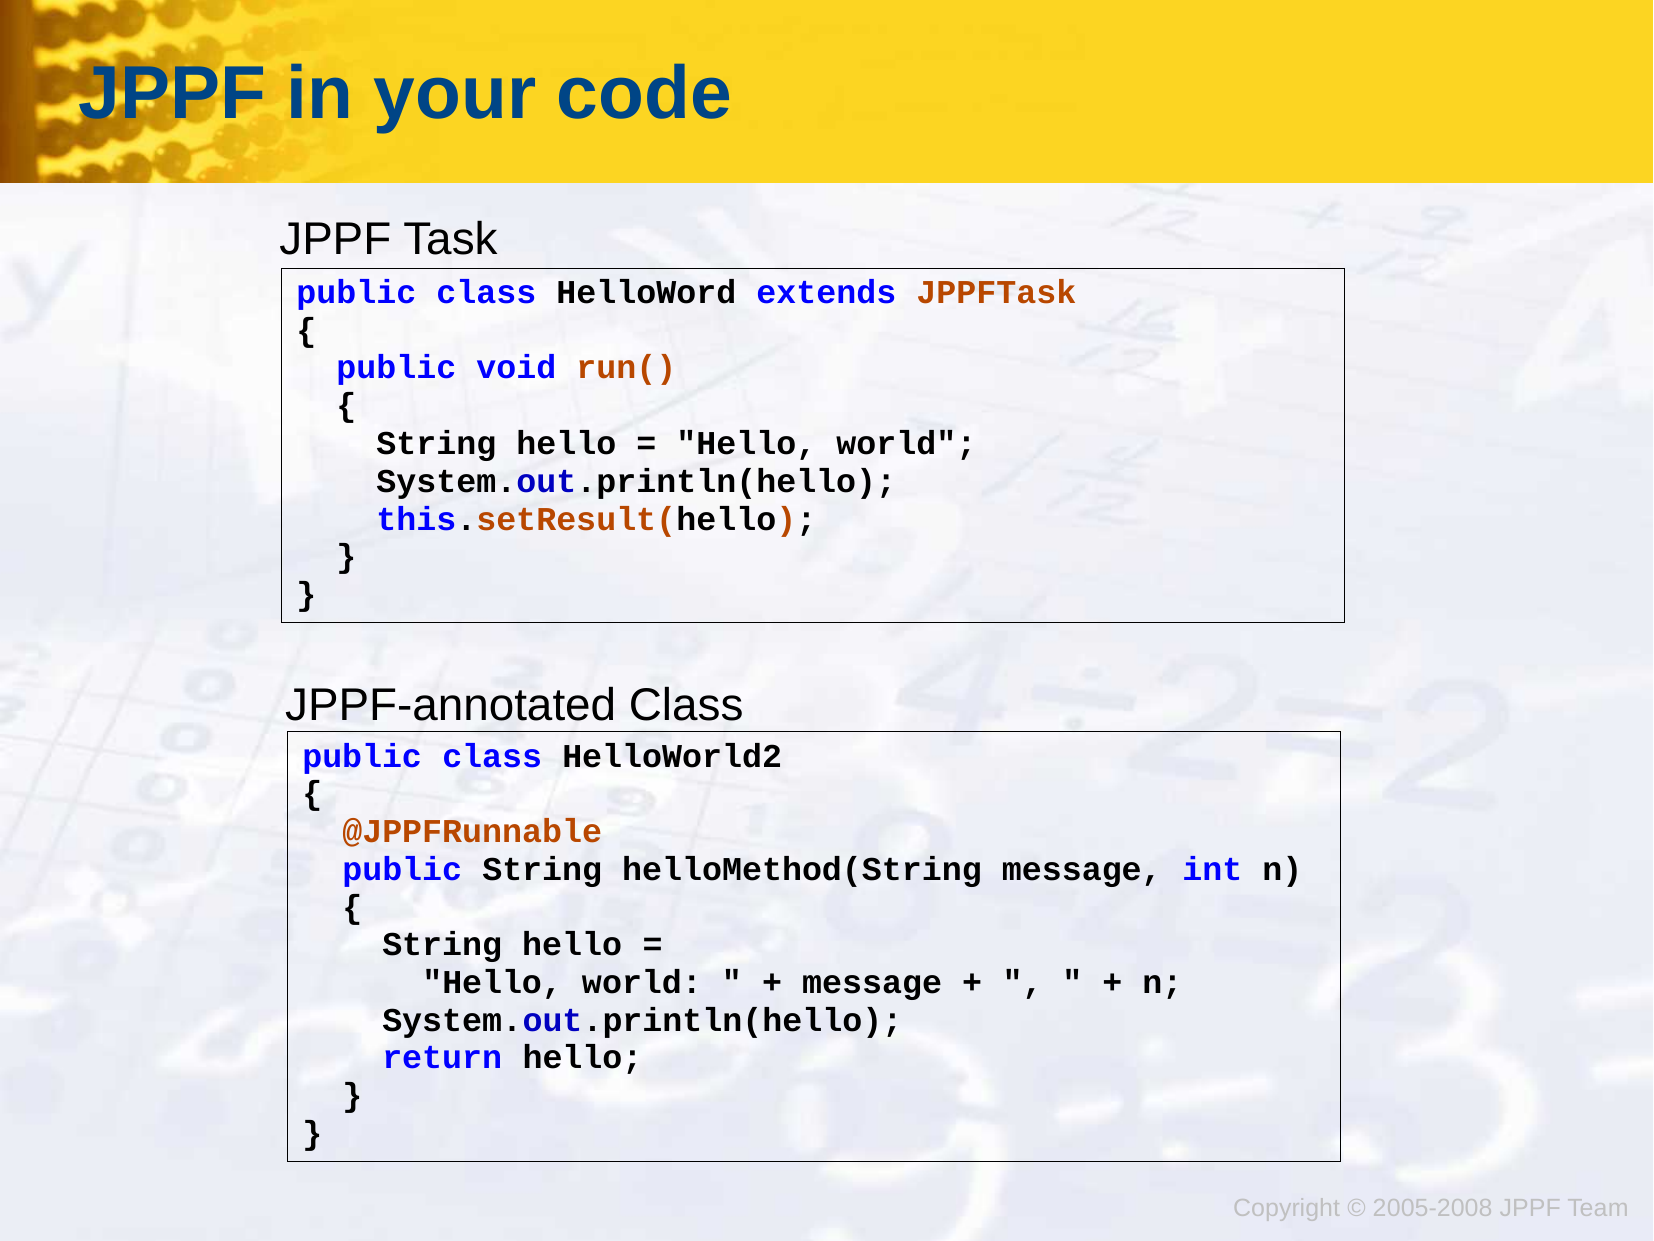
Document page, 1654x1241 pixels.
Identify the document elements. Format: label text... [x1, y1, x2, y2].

text_box public class HelloWord extends JPPFTask { public void run() { String hello = "Hello, world"; System.out.println(hello); this.setResult(hello); } } [281, 268, 1345, 621]
text_box JPPF Task [264, 205, 603, 272]
title JPPF in your code [78, 17, 1567, 168]
text_box JPPF-annotated Class [270, 671, 788, 738]
text_box public class HelloWorld2 { @JPPFRunnable public String helloMethod(String message, int n) { String hello = "Hello, world: " + message + ", " + n; System.out.println(hello); return hello; } } [287, 731, 1341, 1160]
picture [0, 0, 1654, 1241]
